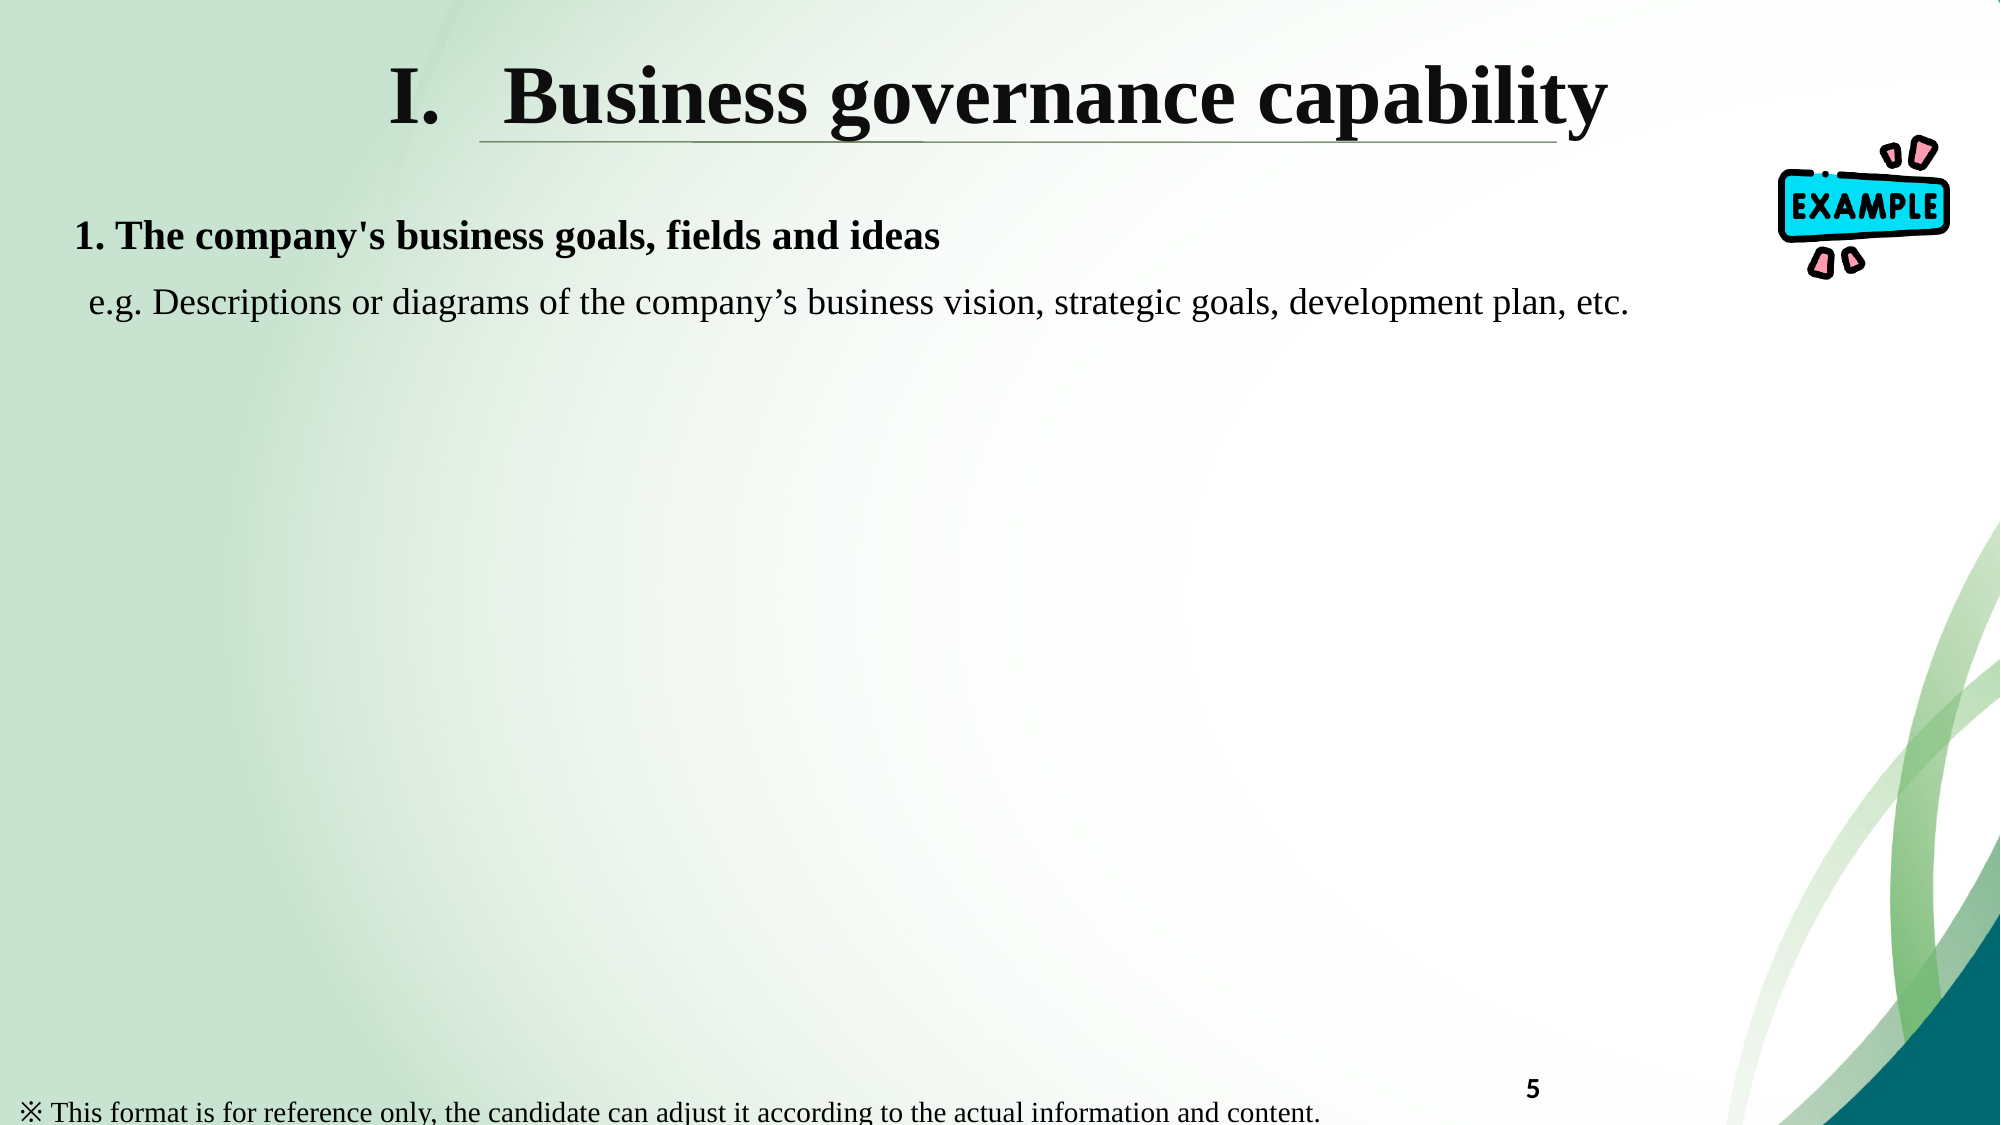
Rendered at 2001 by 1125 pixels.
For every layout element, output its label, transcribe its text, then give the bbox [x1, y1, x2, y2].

text_box ※ This format is for reference only, the candidate can adjust it according to the actual information and content. [12, 1068, 1330, 1125]
picture [1778, 139, 1950, 293]
text_box e.g. Descriptions or diagrams of the company’s business vision, strategic goals, development plan, etc. [81, 262, 1701, 337]
text_box 1. The company's business goals, fields and ideas [67, 193, 1144, 273]
text_box 5 [1518, 1053, 1969, 1114]
title I. Business governance capability [3, 36, 1996, 139]
